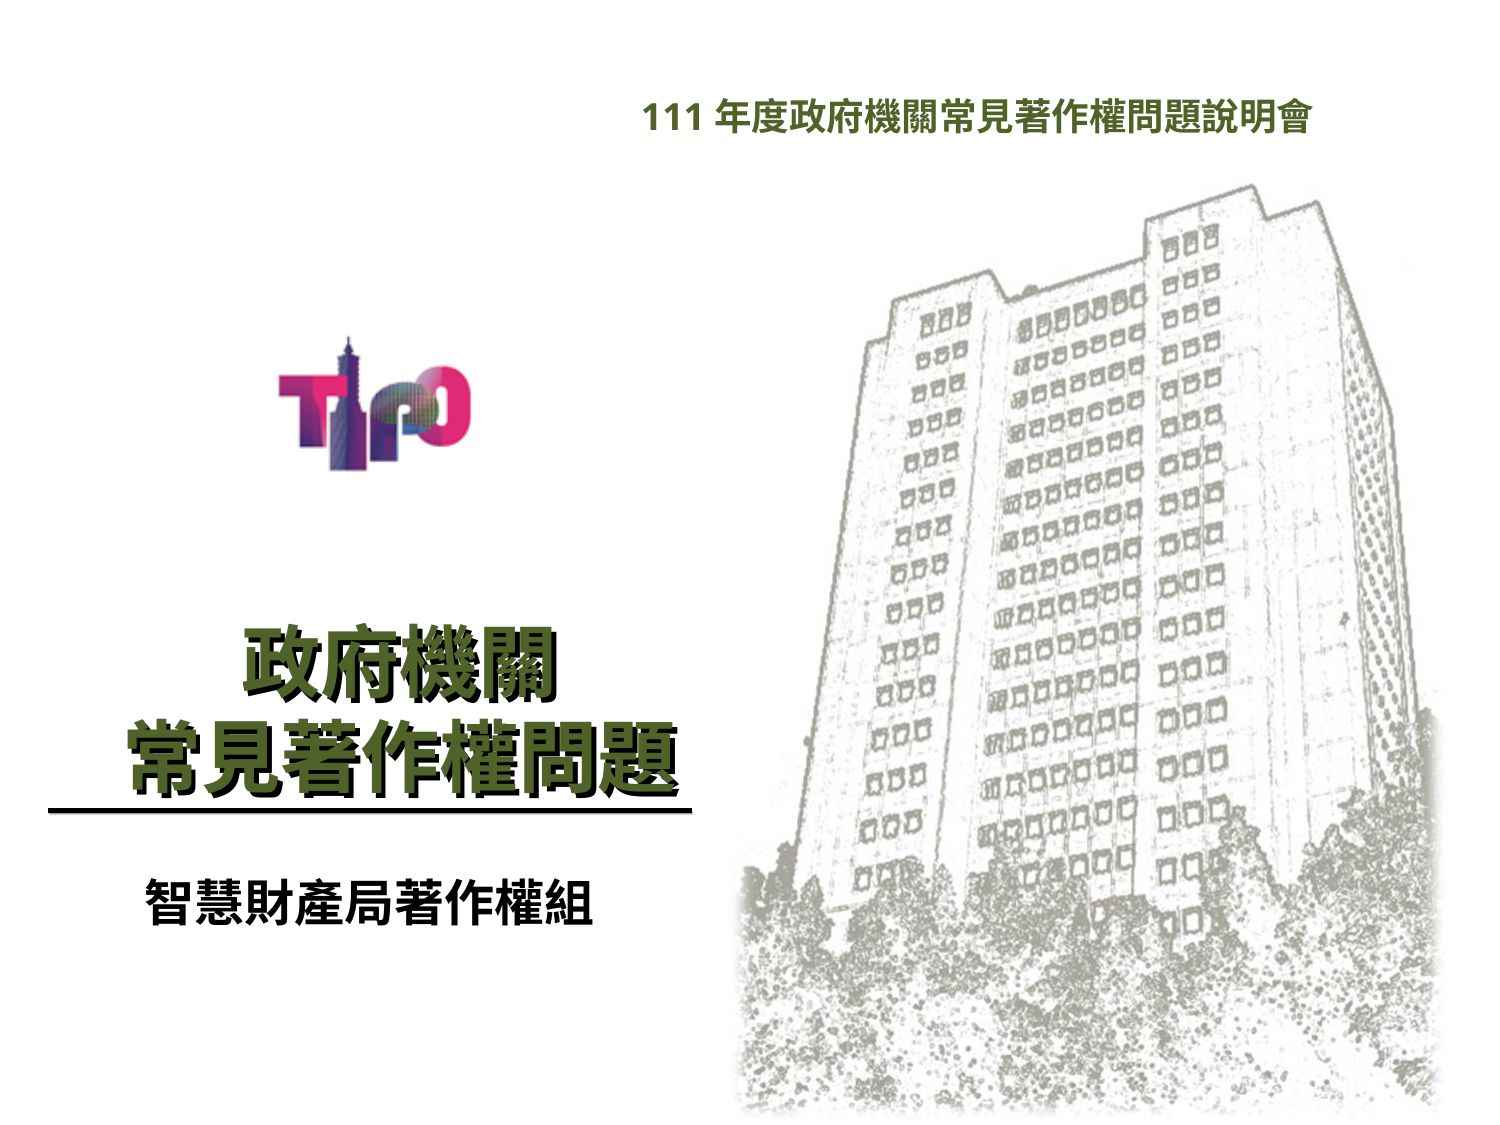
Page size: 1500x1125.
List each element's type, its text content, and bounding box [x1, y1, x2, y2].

text_box 政府機關 常見著作權問題 [25, 491, 774, 811]
text_box 智慧財產局著作權組 [24, 864, 715, 953]
text_box 111年度政府機關常見著作權問題說明會 [625, 85, 1483, 147]
